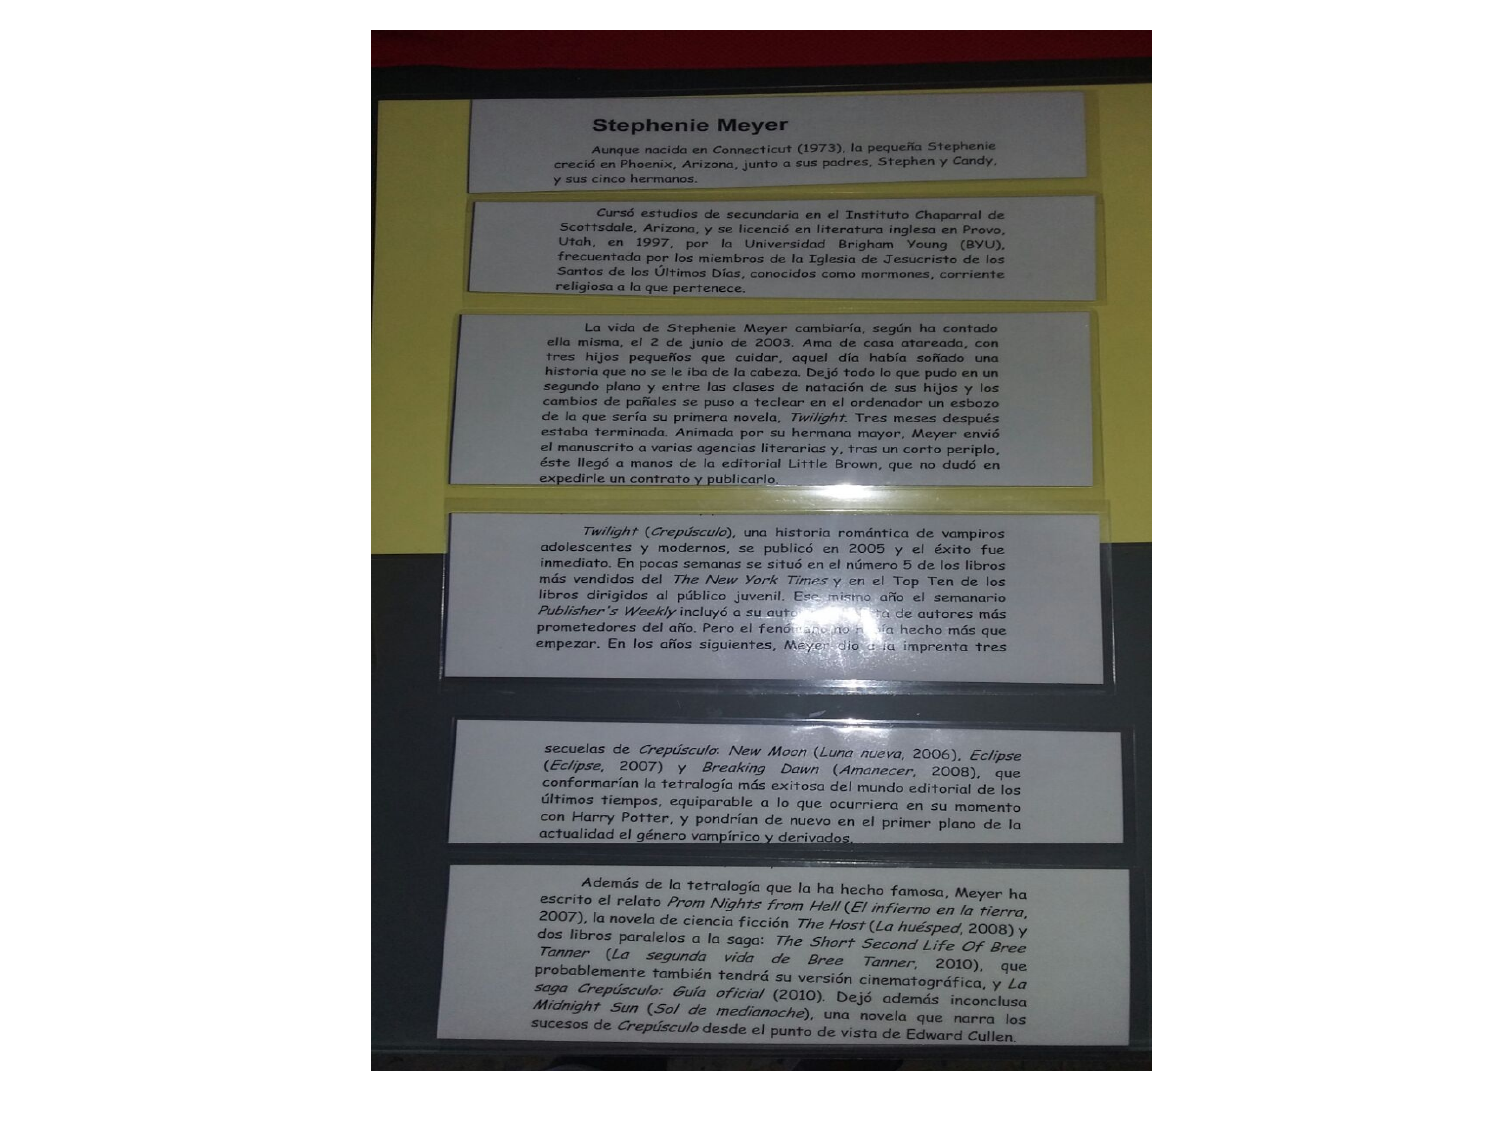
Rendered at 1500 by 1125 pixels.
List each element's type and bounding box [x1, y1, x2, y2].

picture [371, 30, 1152, 1071]
